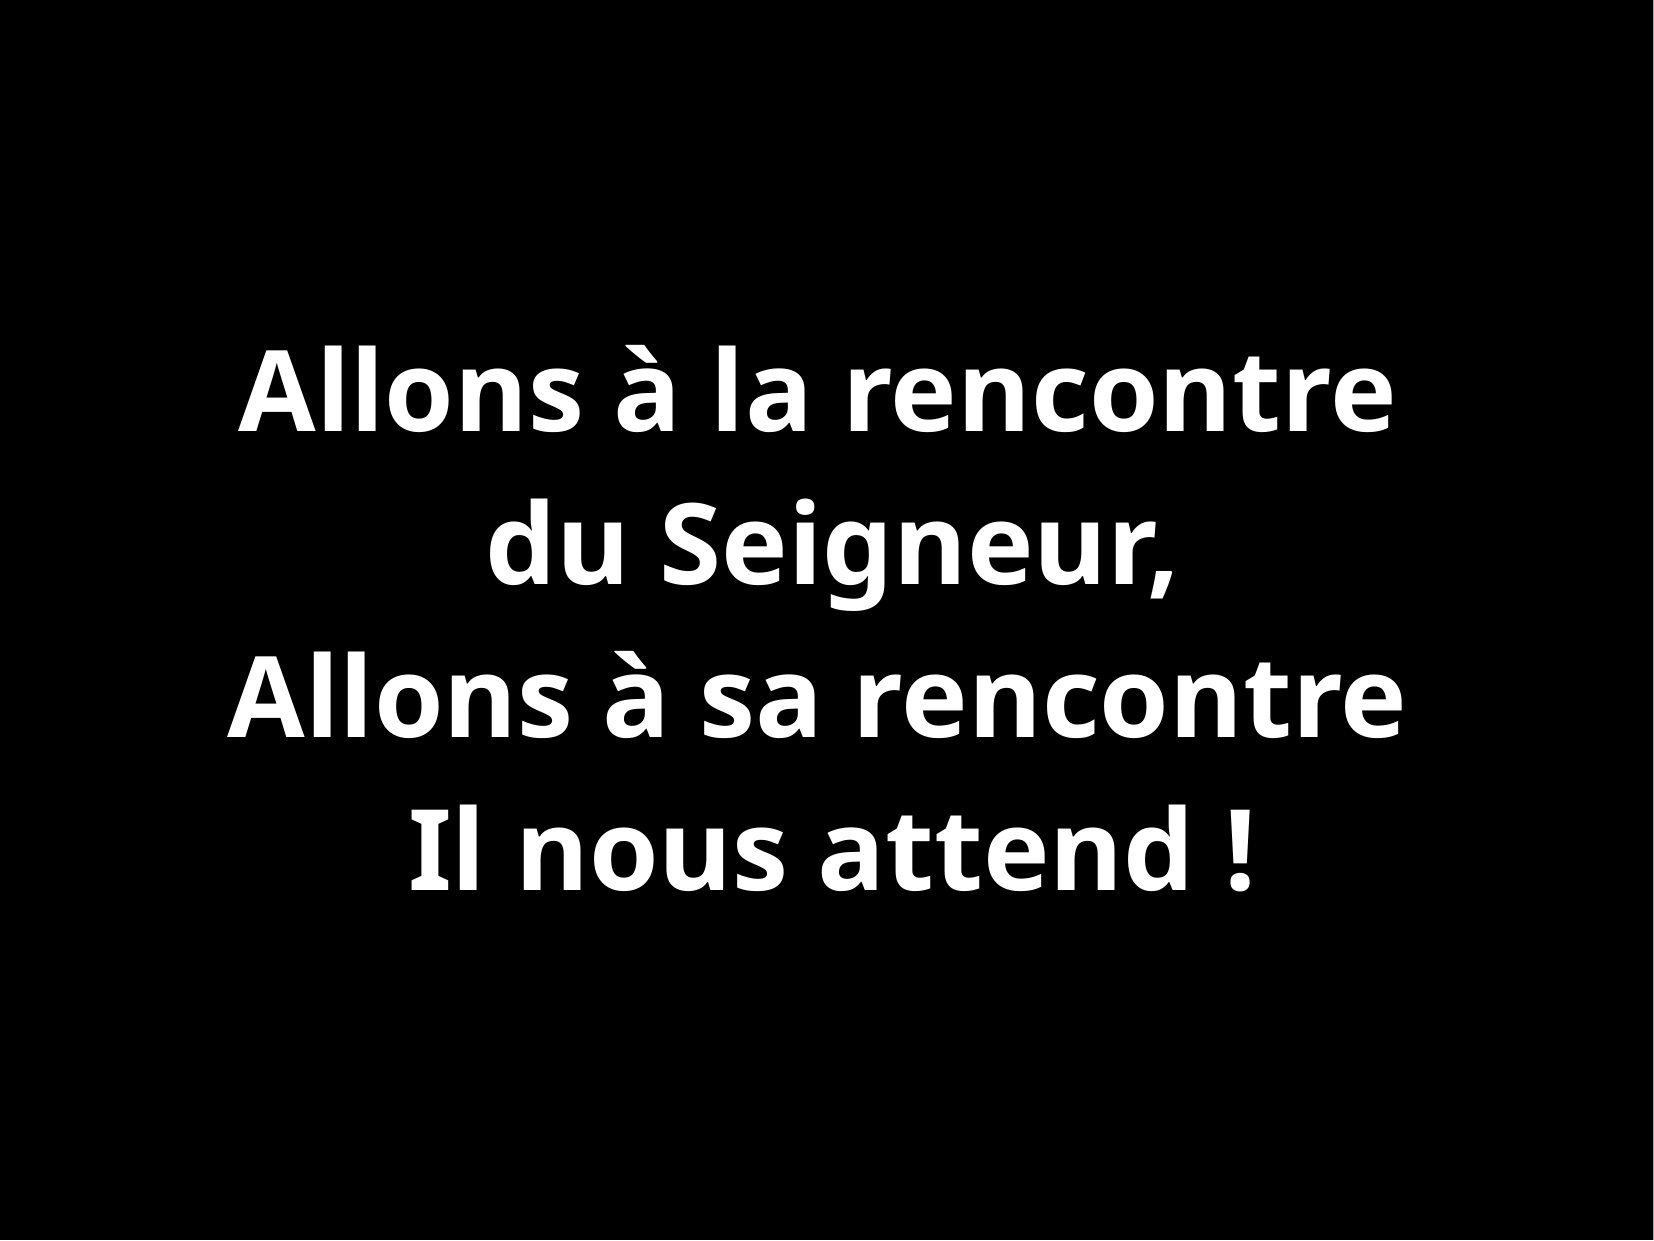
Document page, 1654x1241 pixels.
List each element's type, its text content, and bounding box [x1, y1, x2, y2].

subtitle Allons à la rencontre du Seigneur, Allons à sa rencontre Il nous attend ! [47, 0, 1619, 1241]
